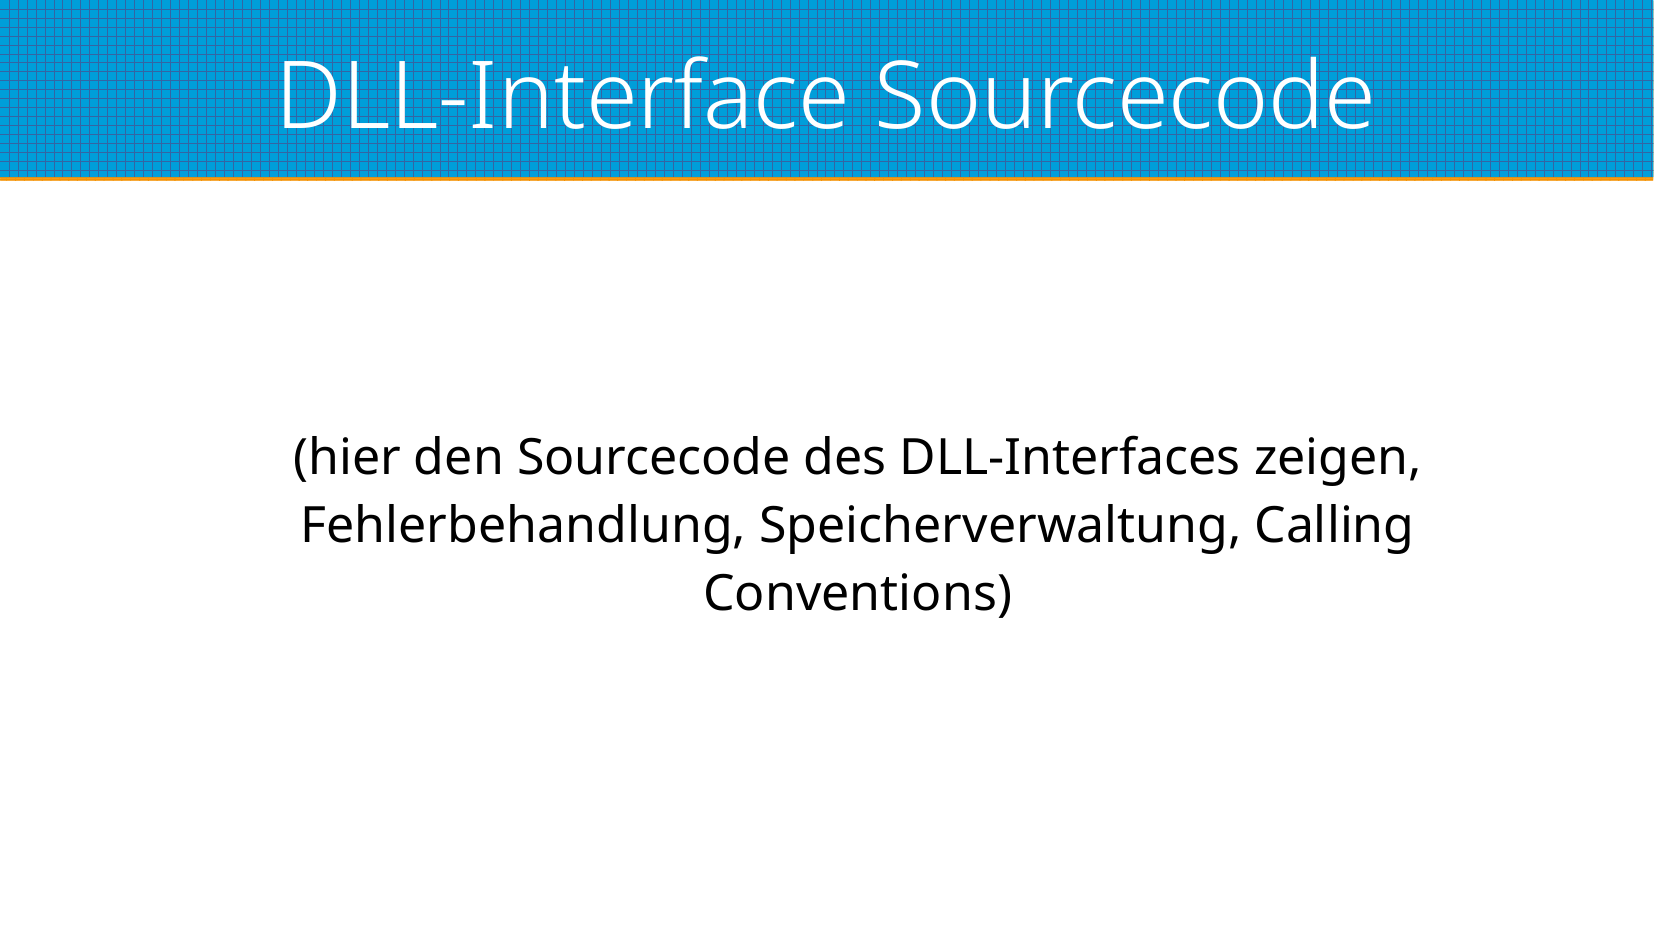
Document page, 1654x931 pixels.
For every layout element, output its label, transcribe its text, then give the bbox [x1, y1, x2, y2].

list (hier den Sourcecode des DLL-Interfaces zeigen, Fehlerbehandlung, Speicherverwaltung, Calling Conventions) [82, 236, 1563, 811]
title DLL-Interface Sourcecode [82, 14, 1571, 171]
